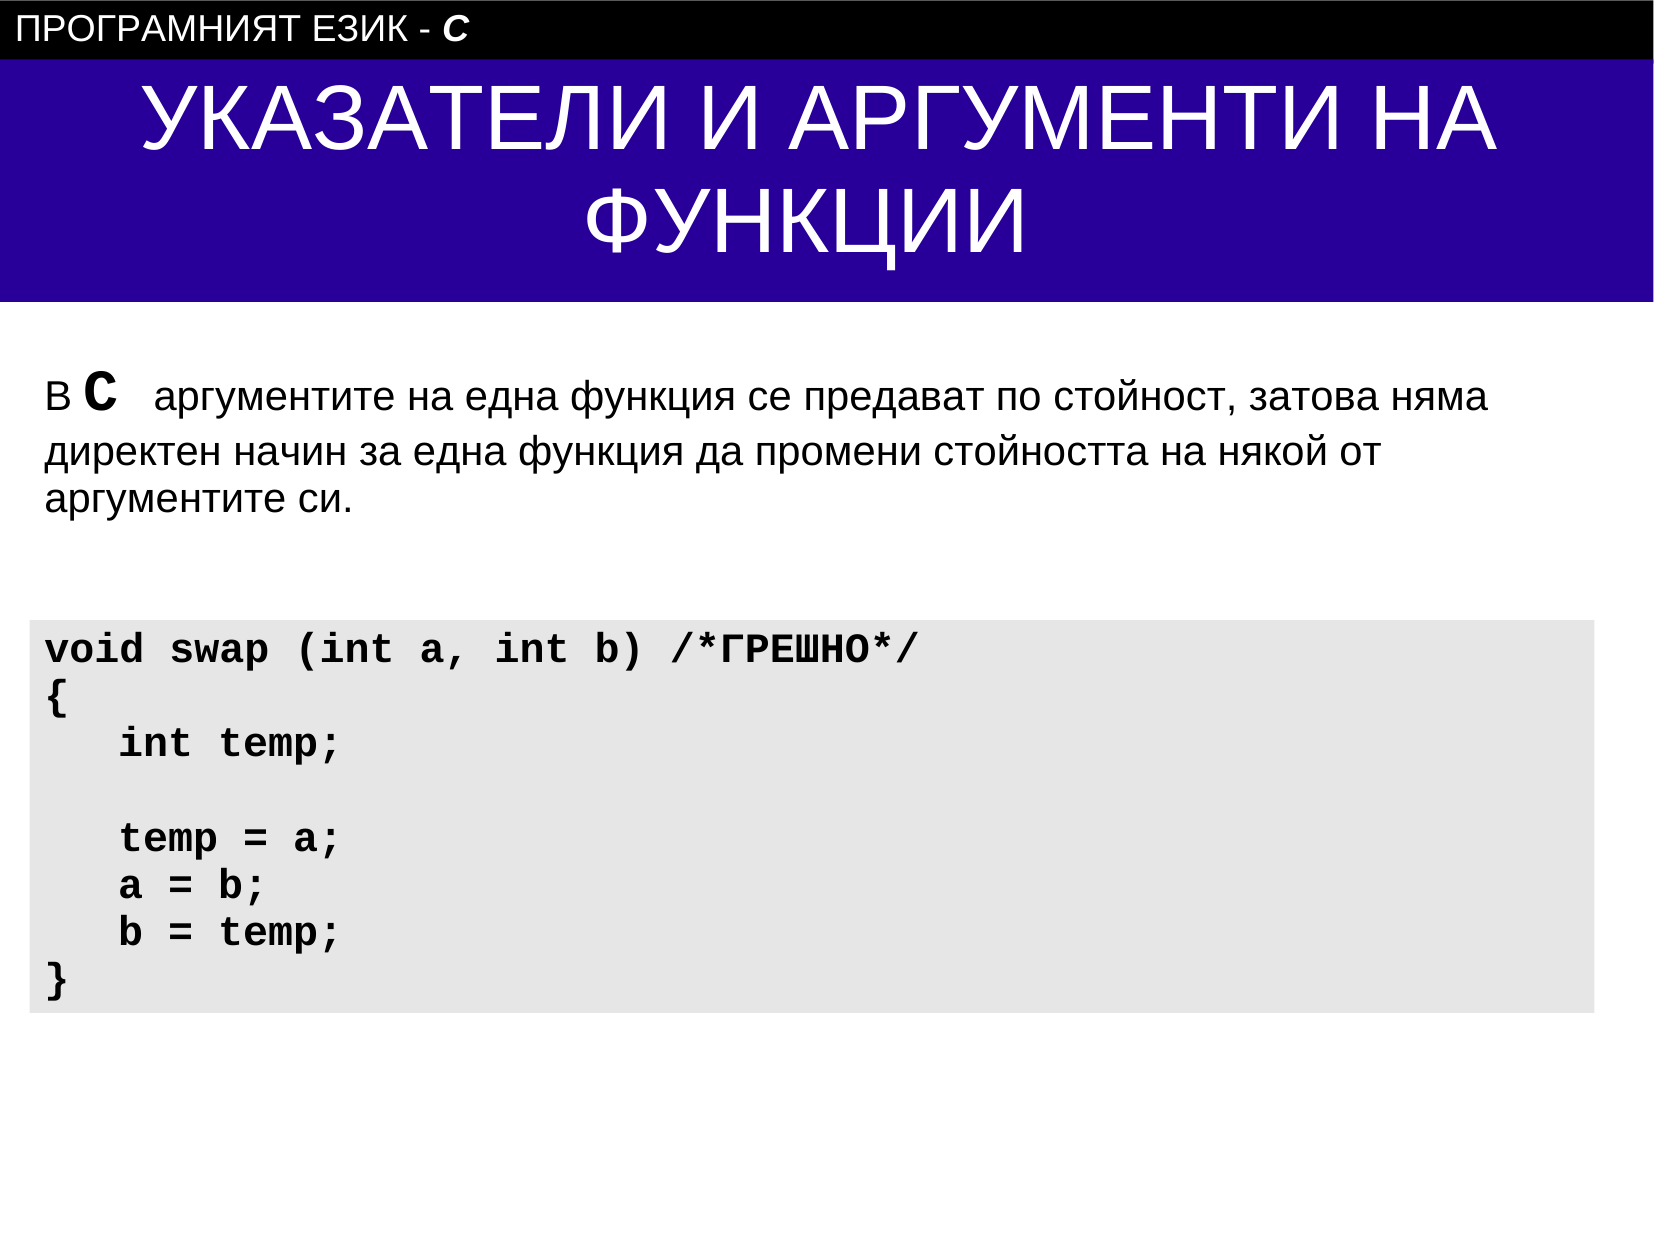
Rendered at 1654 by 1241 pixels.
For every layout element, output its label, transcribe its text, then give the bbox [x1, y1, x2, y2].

text_box УКАЗАТЕЛИ И АРГУМЕНТИ НА ФУНКЦИИ [0, 59, 1654, 302]
text_box В С аргументите на една функция се предават по стойност, затова няма директен начин за една функция да промени стойността на някой от аргументите си. [29, 354, 1595, 538]
text_box ПРОГРАМНИЯT ЕЗИК - С [0, 0, 1654, 59]
text_box void swap (int a, int b) /*ГРЕШНО*/ { int temp; temp = a; a = b; b = temp; } [29, 620, 1595, 1002]
